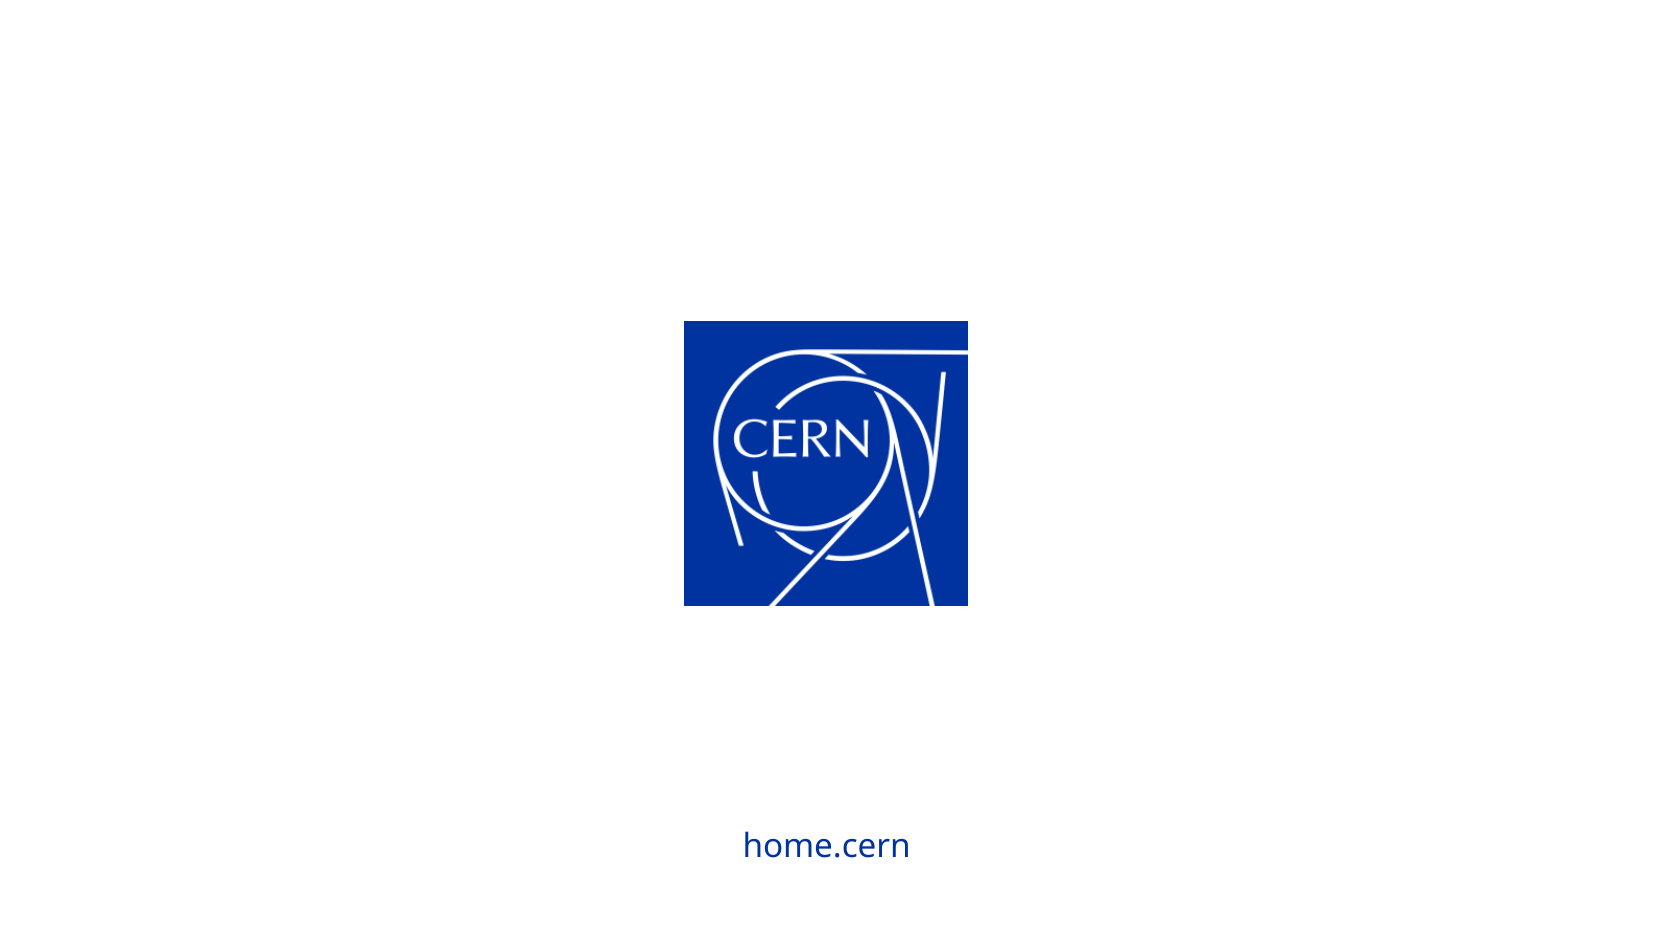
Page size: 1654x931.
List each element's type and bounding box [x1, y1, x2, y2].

picture [684, 321, 968, 606]
